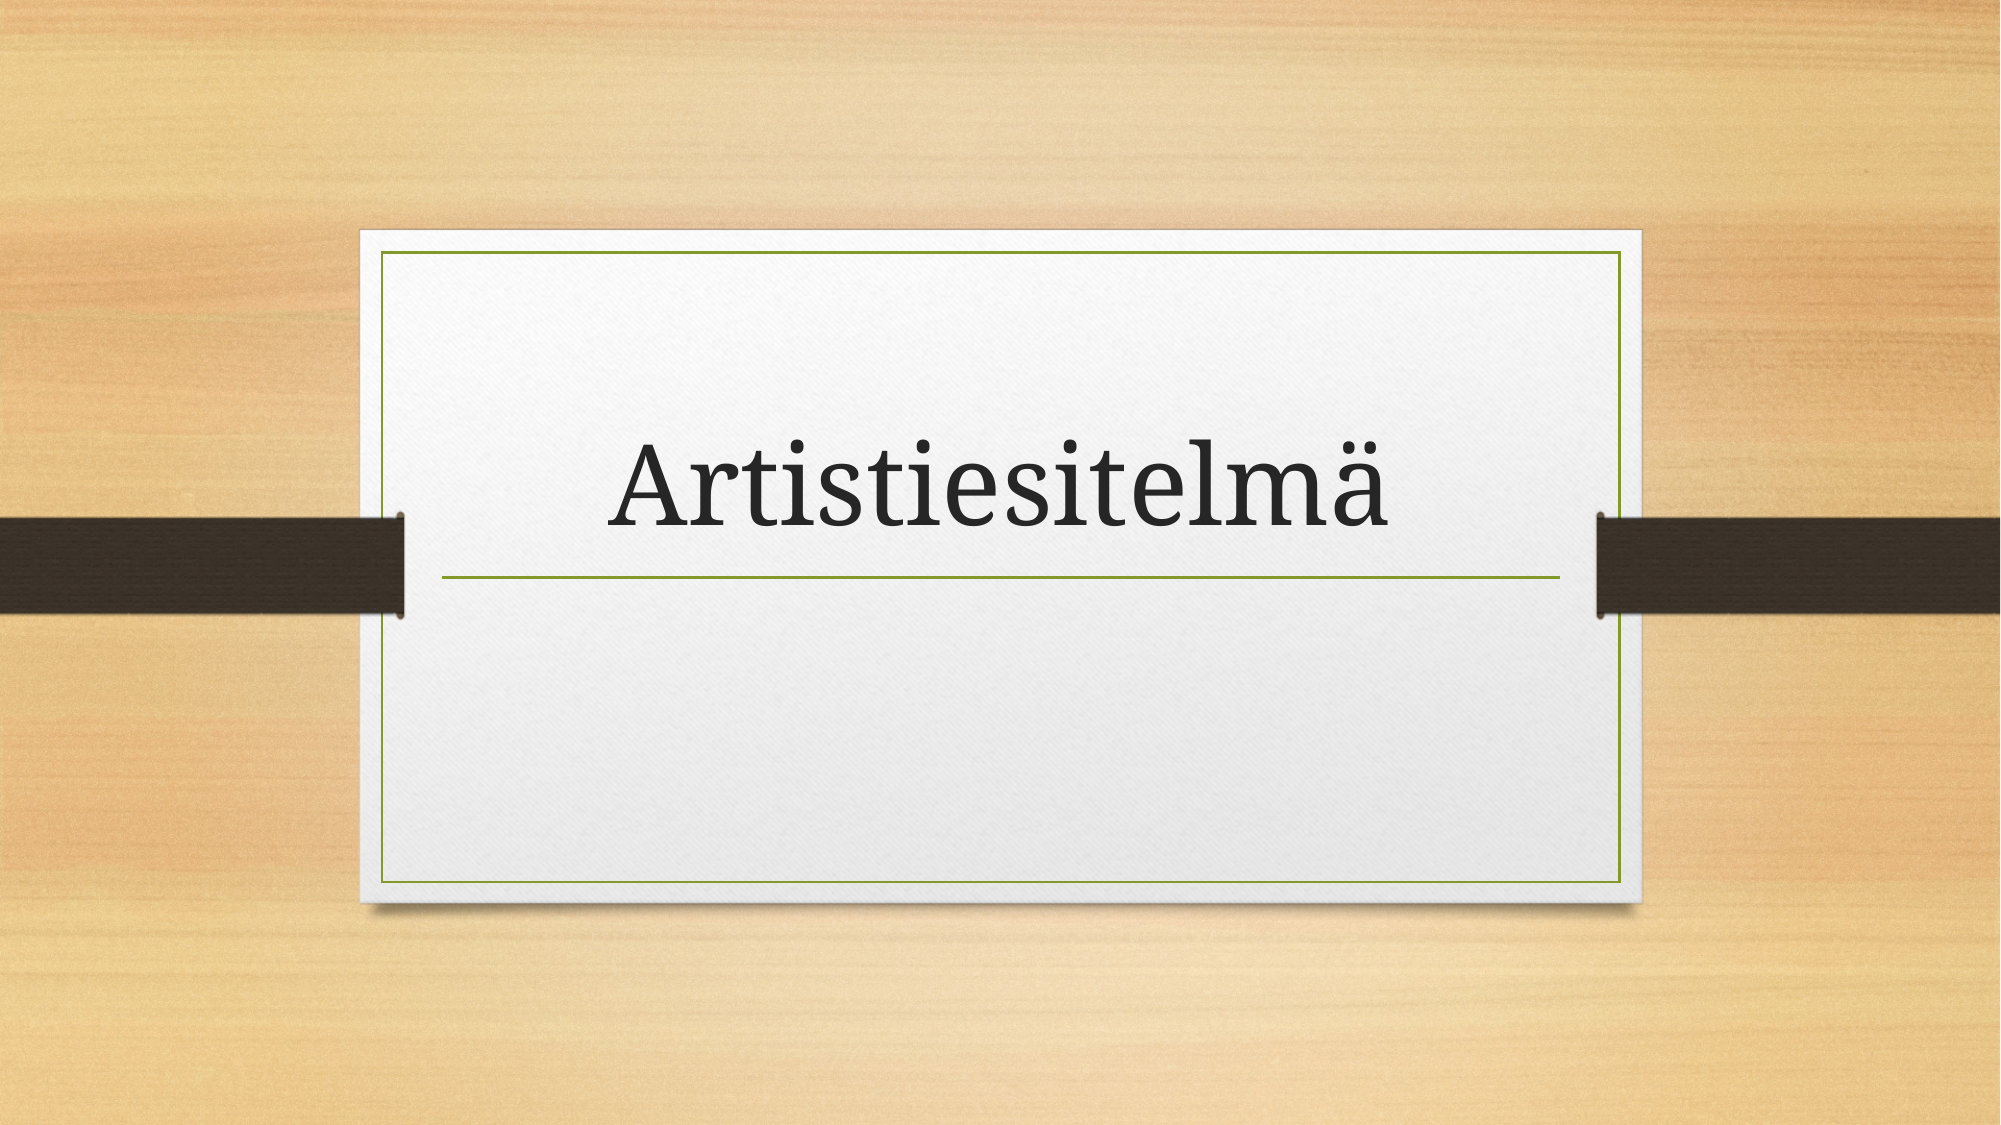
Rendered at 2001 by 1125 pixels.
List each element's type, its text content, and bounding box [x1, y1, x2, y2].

title Artistiesitelmä [441, 306, 1560, 556]
